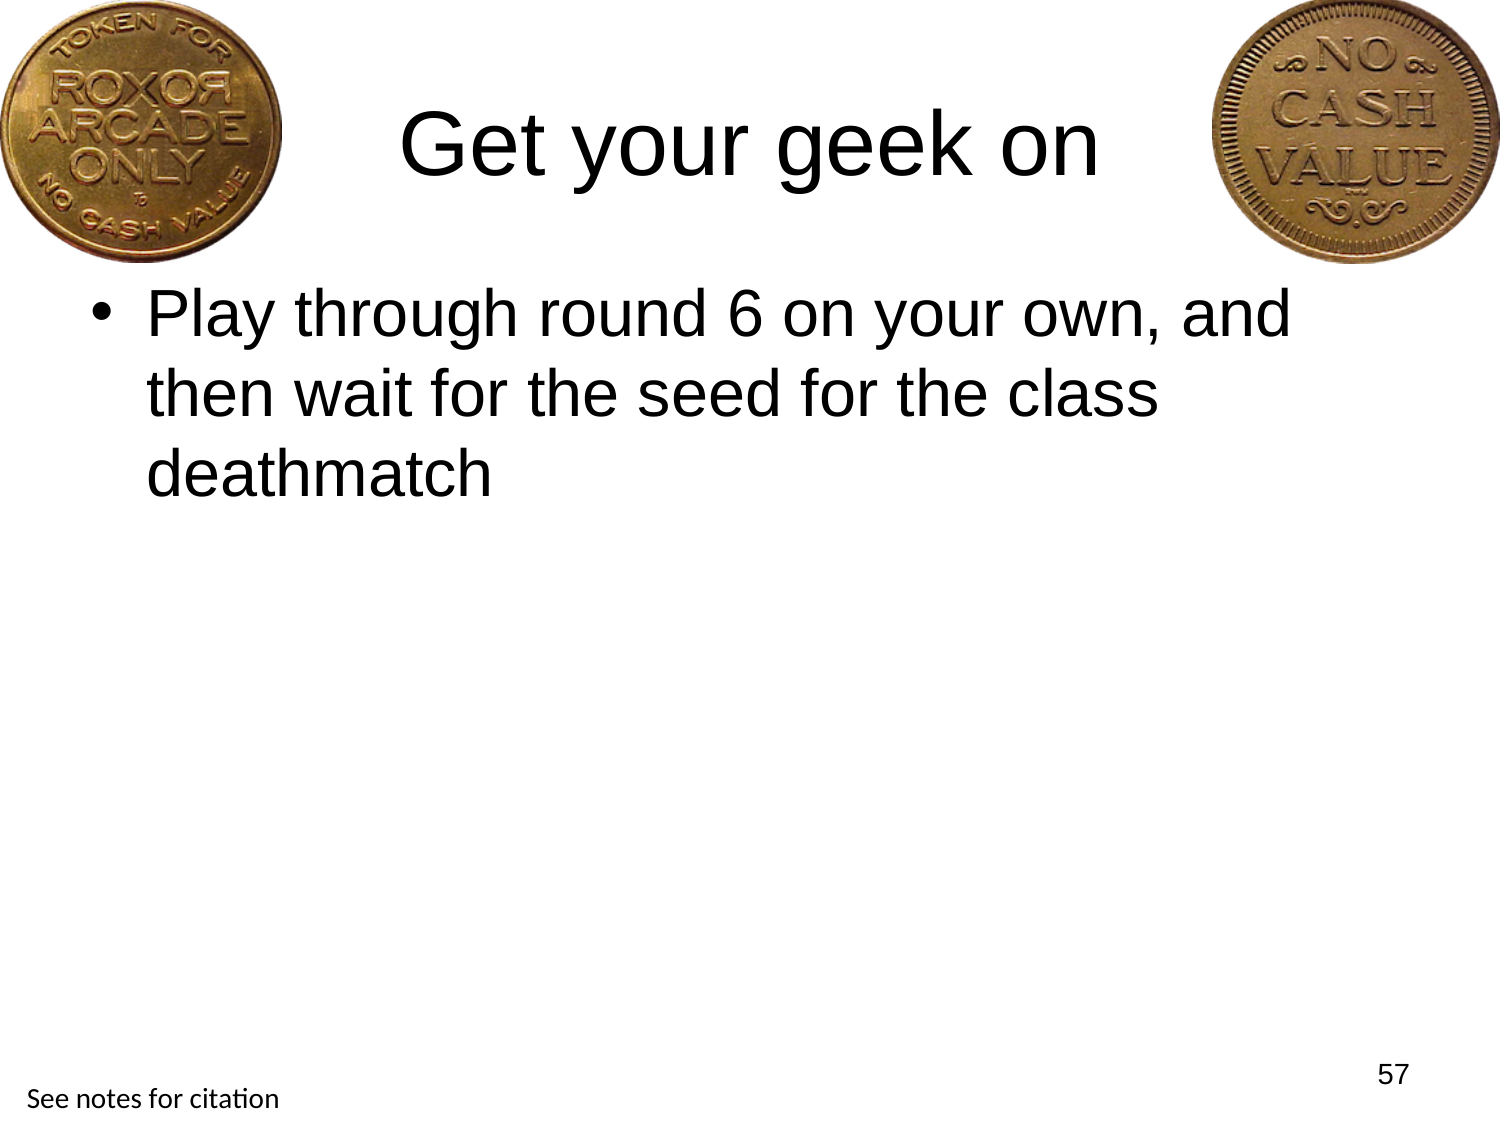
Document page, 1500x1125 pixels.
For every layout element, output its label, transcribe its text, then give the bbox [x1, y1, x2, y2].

list Play through round 6 on your own, and then wait for the seed for the class deathmatch [75, 262, 1426, 1006]
picture [0, 0, 282, 263]
text_box <number> [1074, 1042, 1426, 1103]
title Get your geek on [282, 45, 1212, 233]
picture [1212, 0, 1500, 265]
text_box See notes for citation [12, 1072, 295, 1123]
